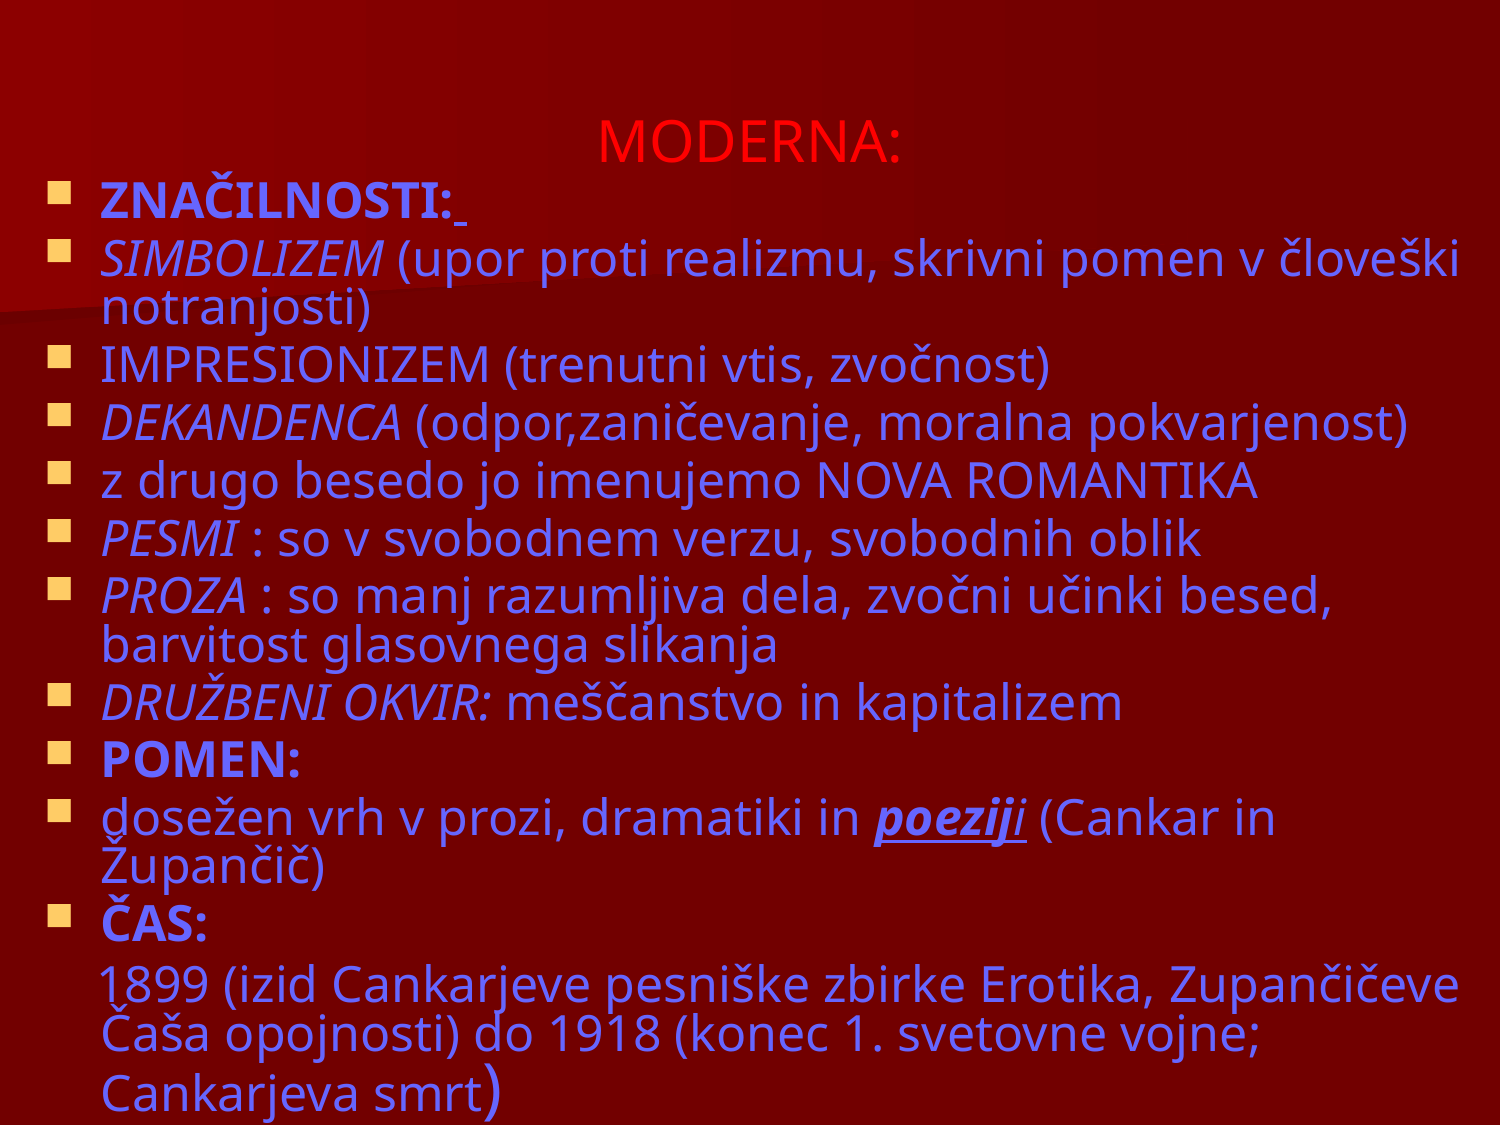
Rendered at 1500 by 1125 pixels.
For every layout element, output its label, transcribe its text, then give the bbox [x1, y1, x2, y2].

title MODERNA: [75, 45, 1425, 172]
list ZNAČILNOSTI: SIMBOLIZEM (upor proti realizmu, skrivni pomen v človeški notranjosti) IMPRESIONIZEM (trenutni vtis, zvočnost) DEKANDENCA (odpor,zaničevanje, moralna pokvarjenost) z drugo besedo jo imenujemo NOVA ROMANTIKA PESMI : so v svobodnem verzu, svobodnih oblik PROZA : so manj razumljiva dela, zvočni učinki besed, barvitost glasovnega slikanja DRUŽBENI OKVIR: meščanstvo in kapitalizem POMEN: dosežen vrh v prozi, dramatiki in poeziji (Cankar in Župančič) ČAS: 1899 (izid Cankarjeve pesniške zbirke Erotika, Zupančičeve Čaša opojnosti) do 1918 (konec 1. svetovne vojne; Cankarjeva smrt) [29, 172, 1500, 1125]
